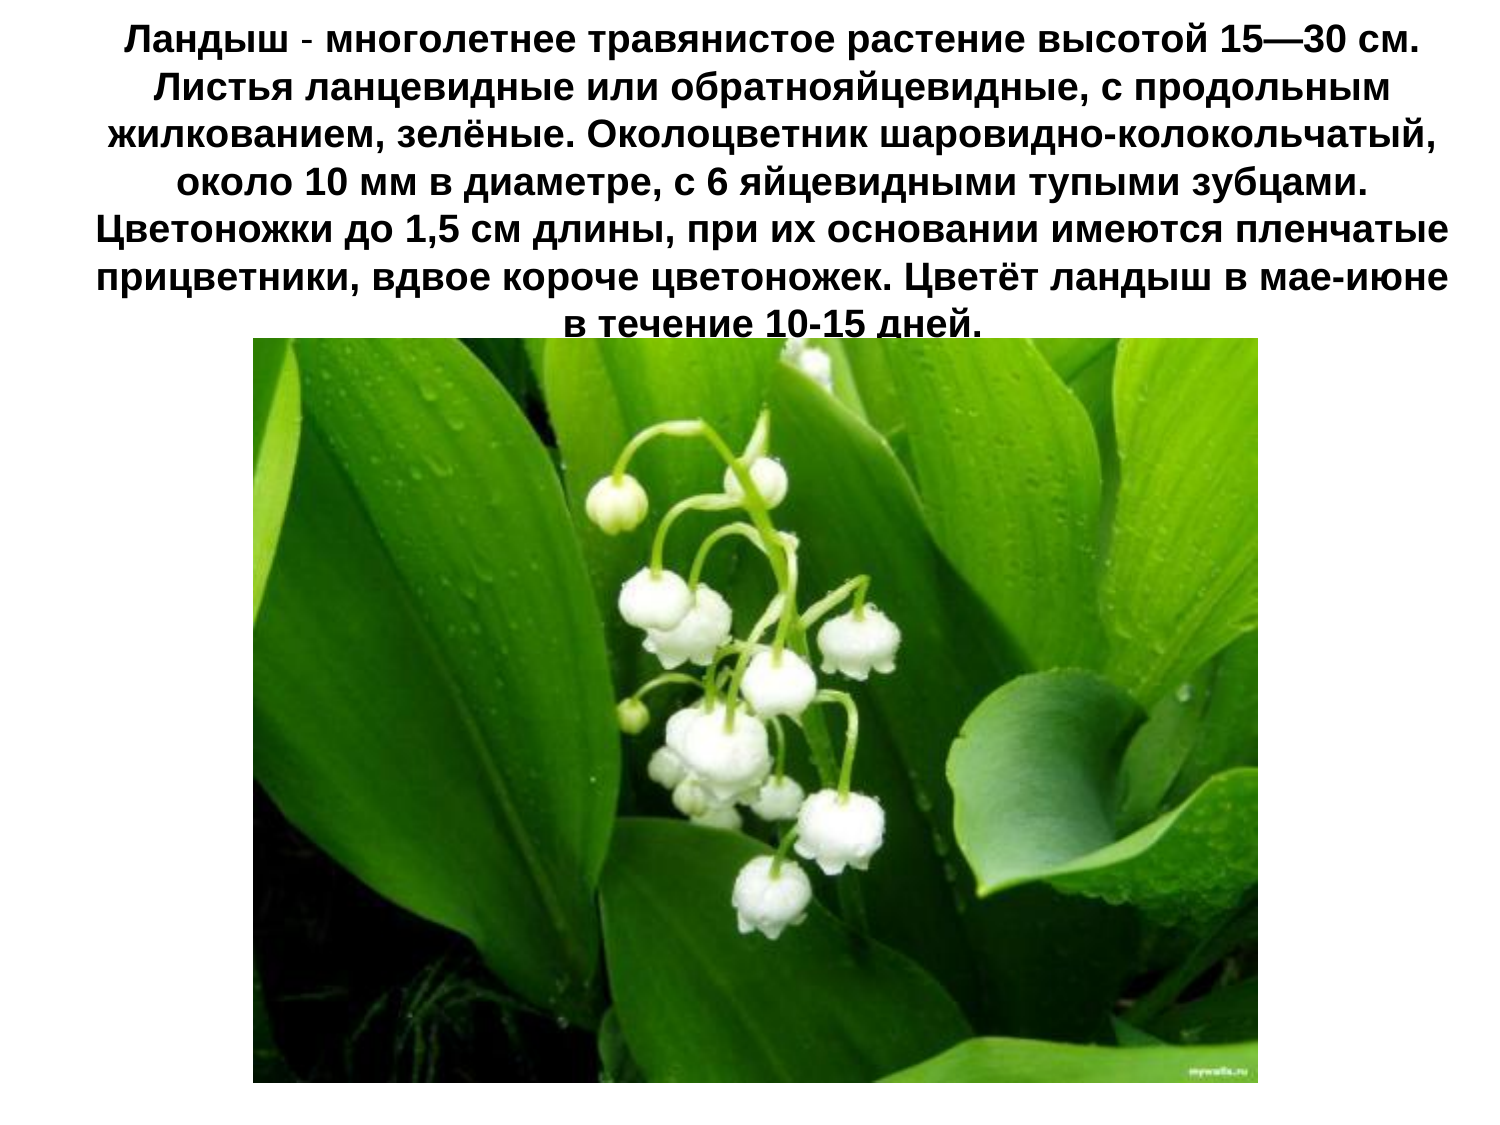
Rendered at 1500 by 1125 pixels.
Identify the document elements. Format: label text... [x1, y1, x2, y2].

title Ландыш - многолетнее травянистое растение высотой 15—30 см. Листья ланцевидные или обратнояйцевидные, с продольным жилкованием, зелёные. Околоцветник шаровидно-колокольчатый, около 10 мм в диаметре, с 6 яйцевидными тупыми зубцами. Цветоножки до 1,5 см длины, при их основании имеются пленчатые прицветники, вдвое короче цветоножек. Цветёт ландыш в мае-июне в течение 10-15 дней. [75, 5, 1471, 354]
picture [253, 338, 1258, 1083]
